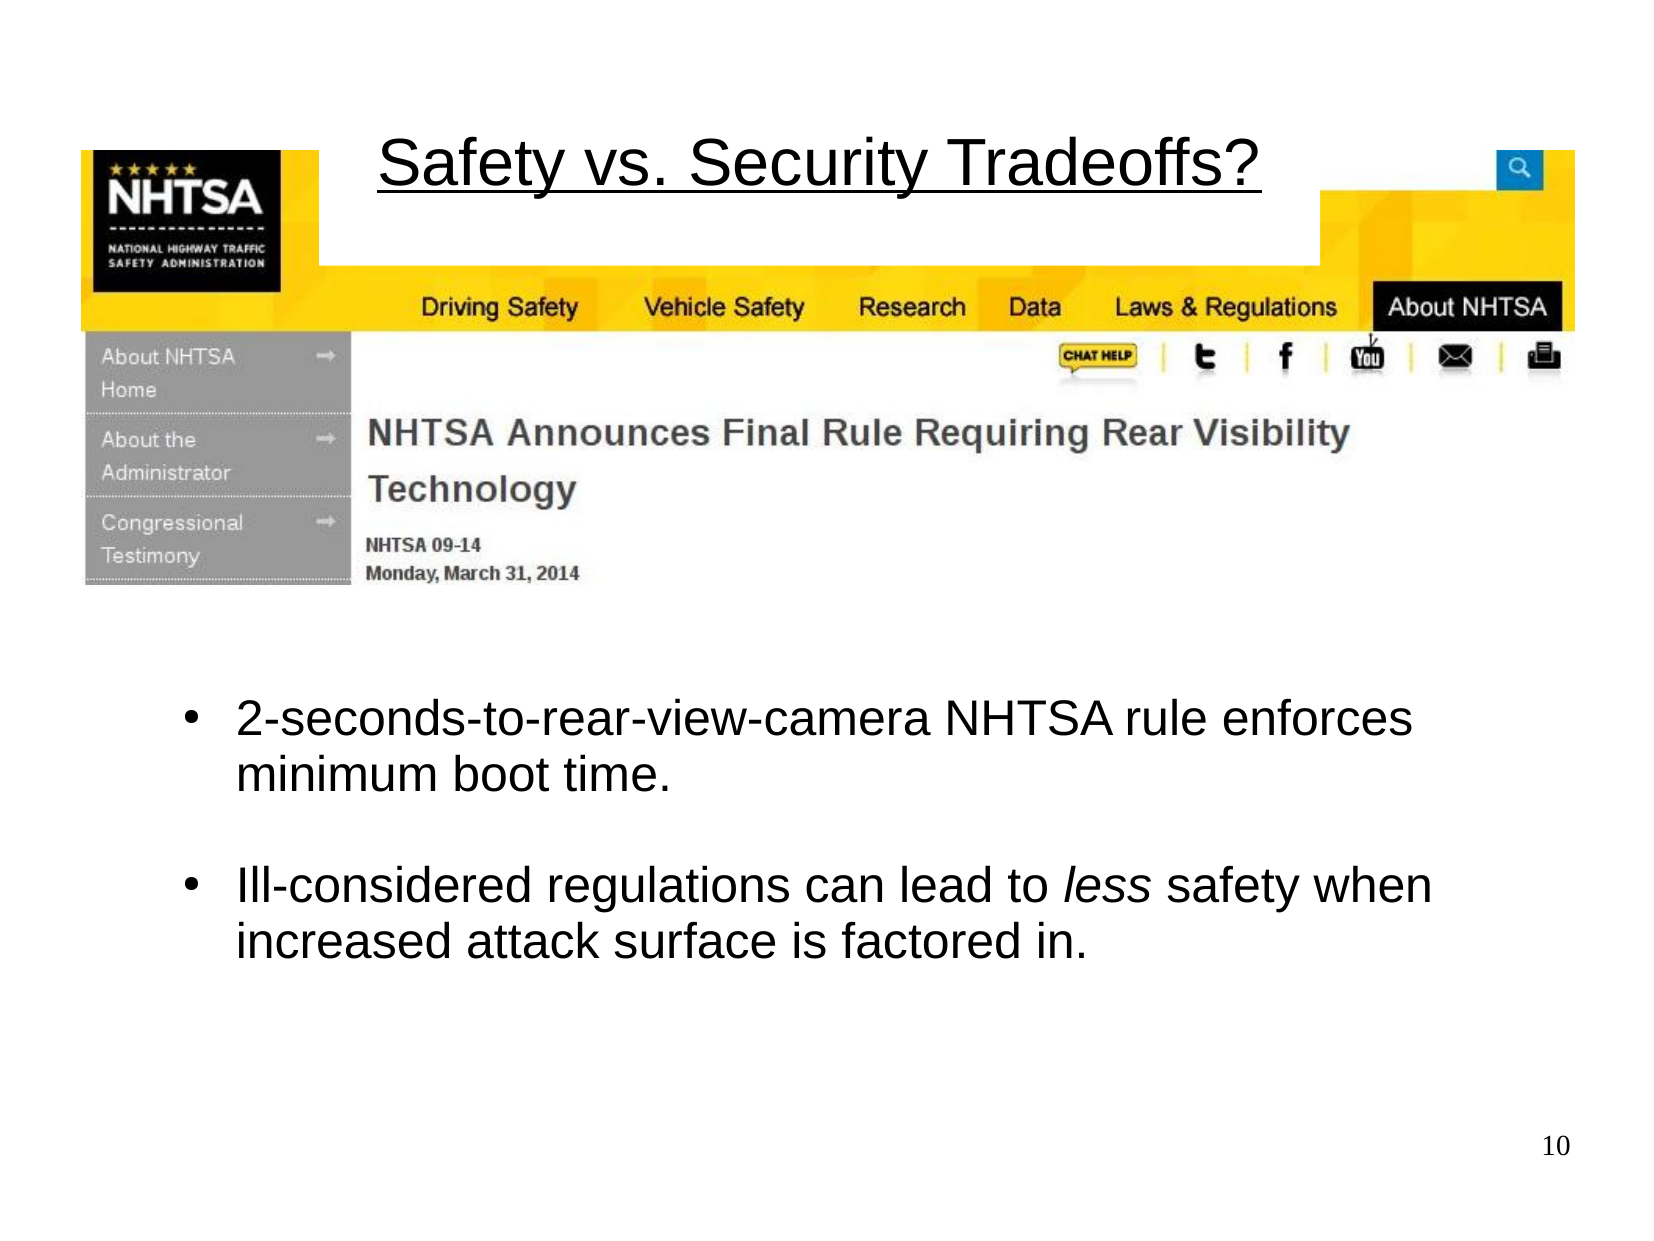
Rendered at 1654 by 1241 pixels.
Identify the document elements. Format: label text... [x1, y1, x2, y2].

title Safety vs. Security Tradeoffs? [319, 60, 1321, 266]
list 2-seconds-to-rear-view-camera NHTSA rule enforces minimum boot time. Ill-considered regulations can lead to less safety when increased attack surface is factored in. [165, 690, 1486, 946]
picture [81, 150, 1576, 586]
